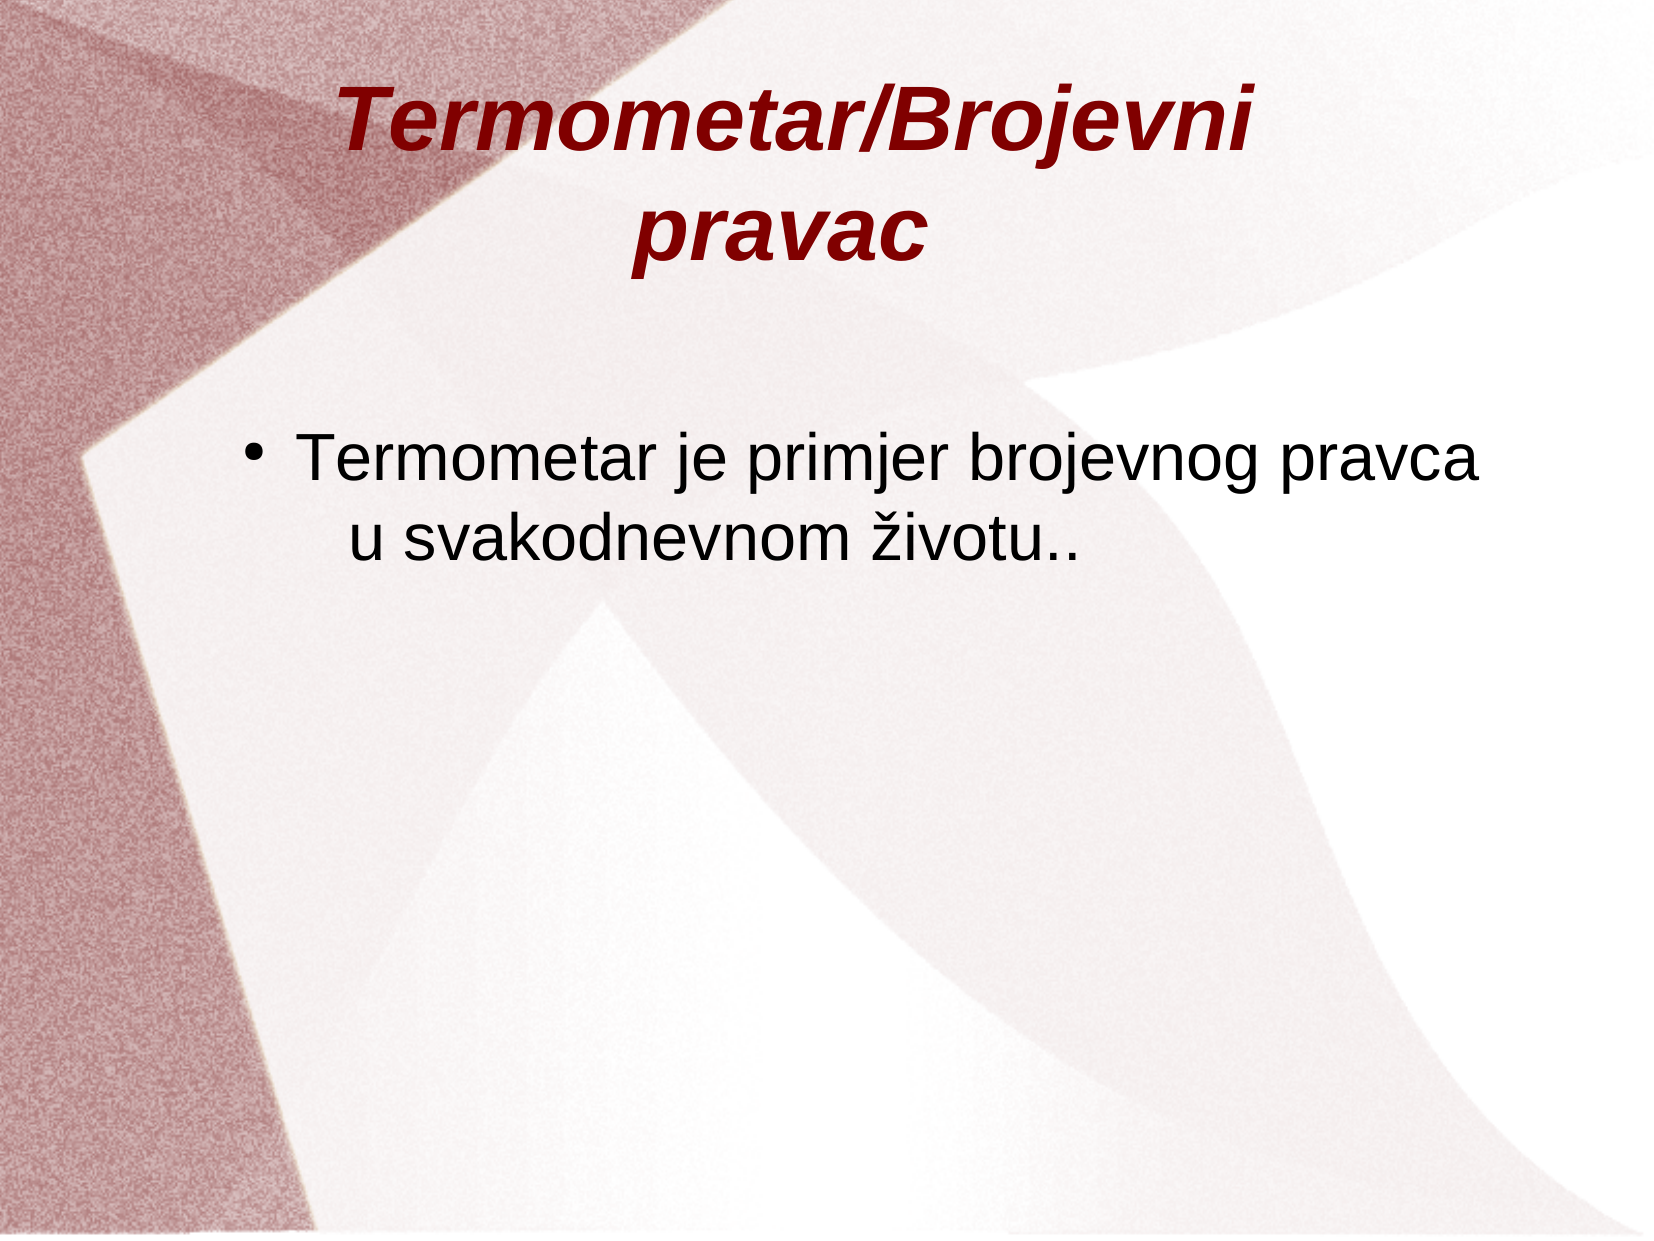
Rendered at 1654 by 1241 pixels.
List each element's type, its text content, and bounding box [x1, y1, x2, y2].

title Termometar/Brojevni pravac [289, 57, 1300, 281]
list Termometar je primjer brojevnog pravca u svakodnevnom životu.. [206, 413, 1483, 575]
